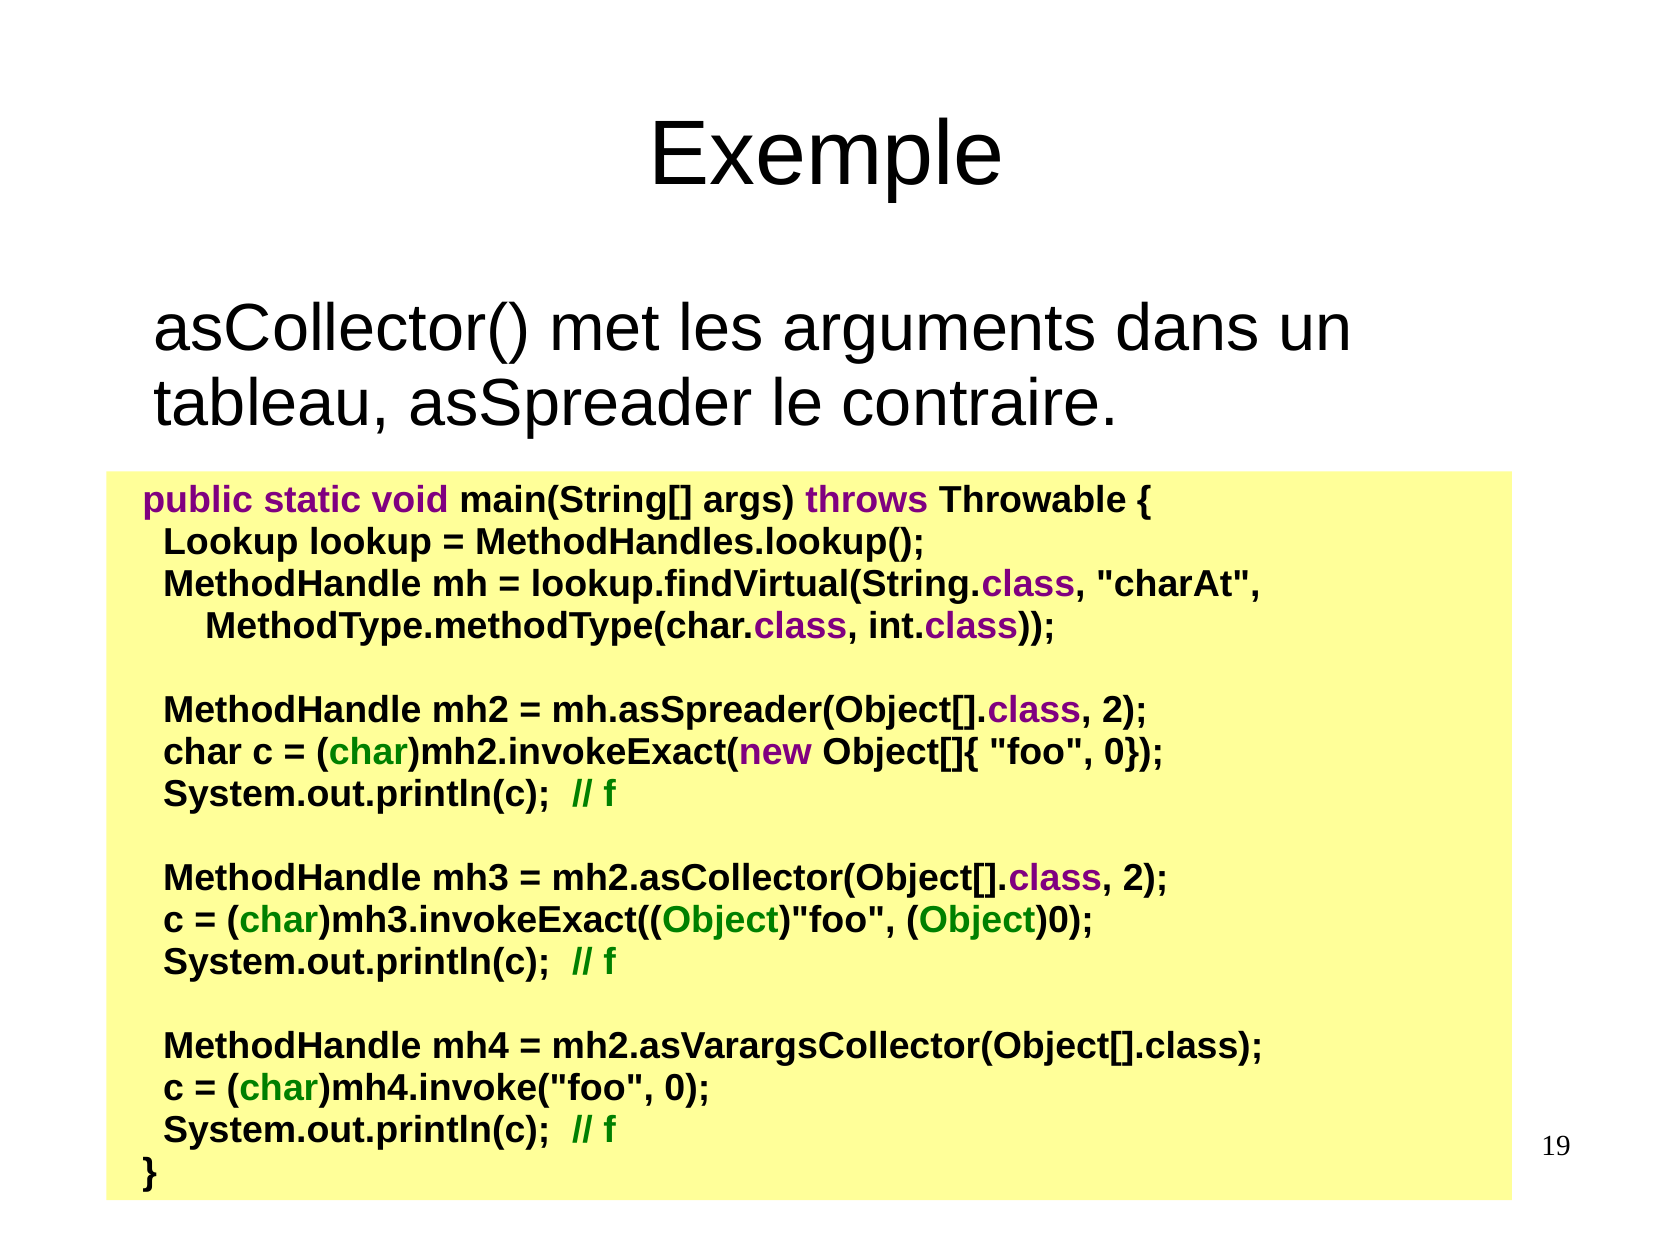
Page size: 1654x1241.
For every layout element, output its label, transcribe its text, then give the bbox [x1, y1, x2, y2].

title Exemple [82, 49, 1571, 257]
text_box public static void main(String[] args) throws Throwable { Lookup lookup = MethodHandles.lookup(); MethodHandle mh = lookup.findVirtual(String.class, "charAt", MethodType.methodType(char.class, int.class)); MethodHandle mh2 = mh.asSpreader(Object[].class, 2); char c = (char)mh2.invokeExact(new Object[]{ "foo", 0}); System.out.println(c); // f MethodHandle mh3 = mh2.asCollector(Object[].class, 2); c = (char)mh3.invokeExact((Object)"foo", (Object)0); System.out.println(c); // f MethodHandle mh4 = mh2.asVarargsCollector(Object[].class); c = (char)mh4.invoke("foo", 0); System.out.println(c); // f } [106, 471, 1512, 1201]
list asCollector() met les arguments dans un tableau, asSpreader le contraire. [82, 290, 1571, 451]
